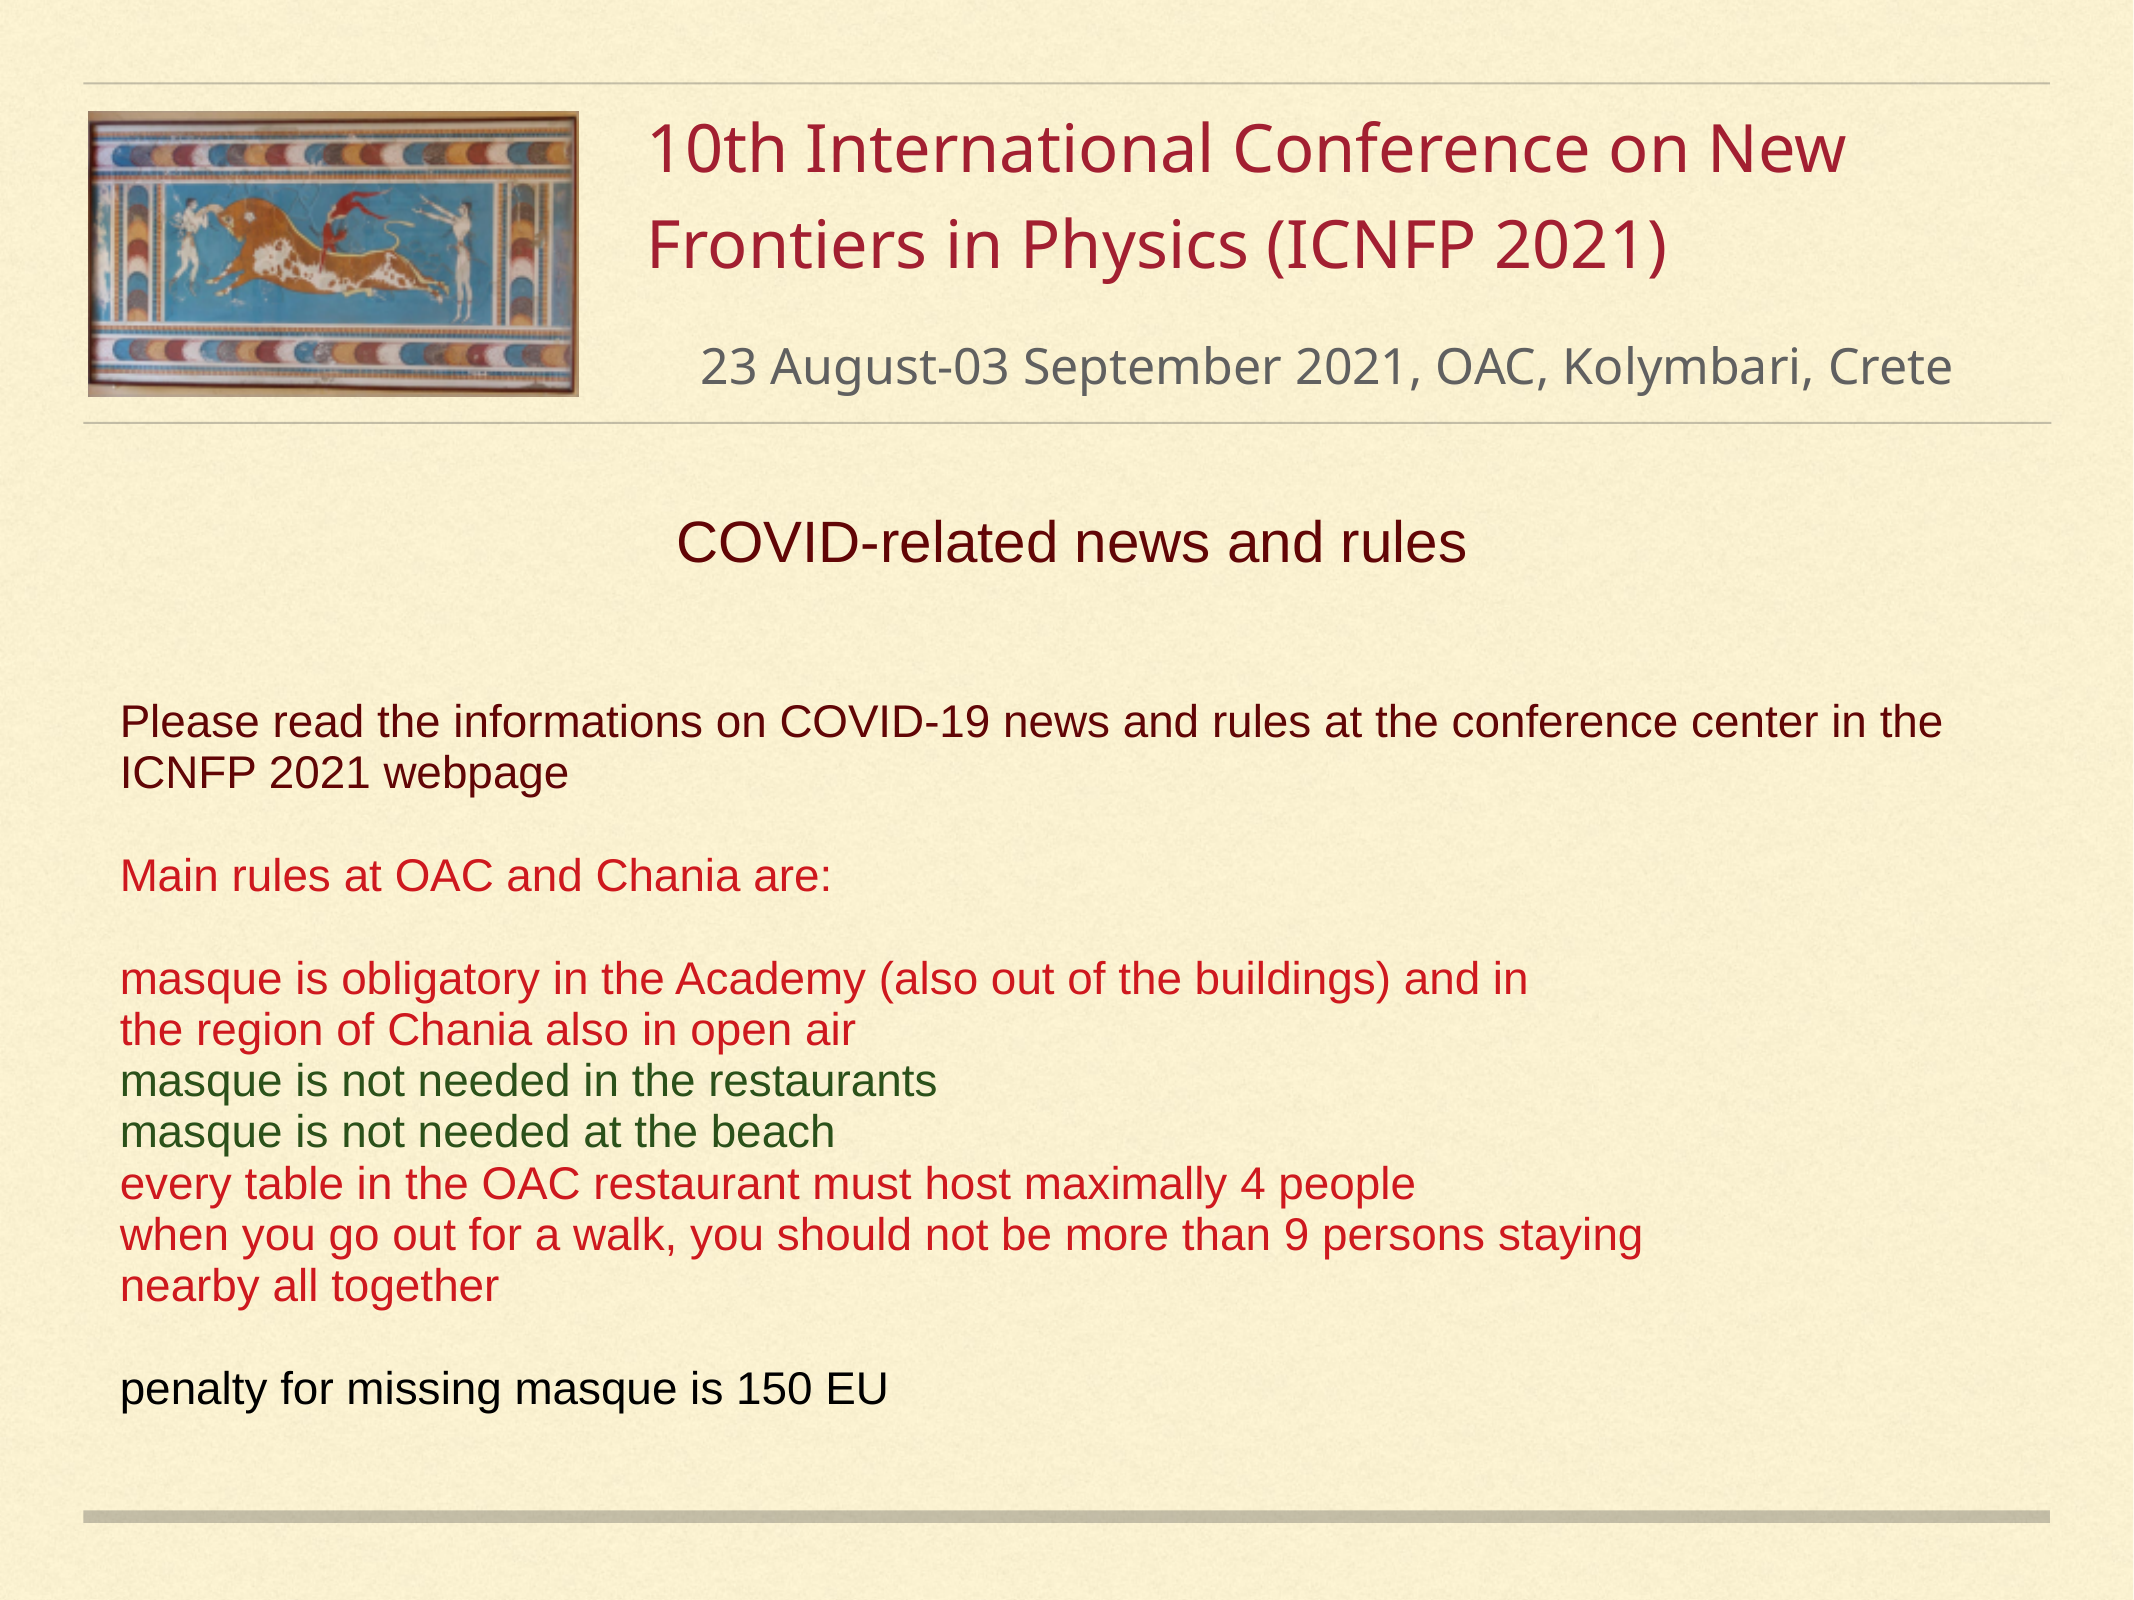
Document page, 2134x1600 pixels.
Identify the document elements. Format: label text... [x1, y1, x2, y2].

text_box COVID-related news and rules Please read the informations on COVID-19 news and rules at the conference center in the ICNFP 2021 webpage Main rules at OAC and Chania are: masque is obligatory in the Academy (also out of the buildings) and in the region of Chania also in open air masque is not needed in the restaurants masque is not needed at the beach every table in the OAC restaurant must host maximally 4 people when you go out for a walk, you should not be more than 9 persons staying nearby all together penalty for missing masque is 150 EU [105, 502, 2041, 1422]
title 10th International Conference on New Frontiers in Physics (ICNFP 2021) [638, 66, 2130, 305]
picture [0, 0, 2134, 1600]
text_box 23 August-03 September 2021, OAC, Kolymbari, Crete [520, 326, 2134, 403]
